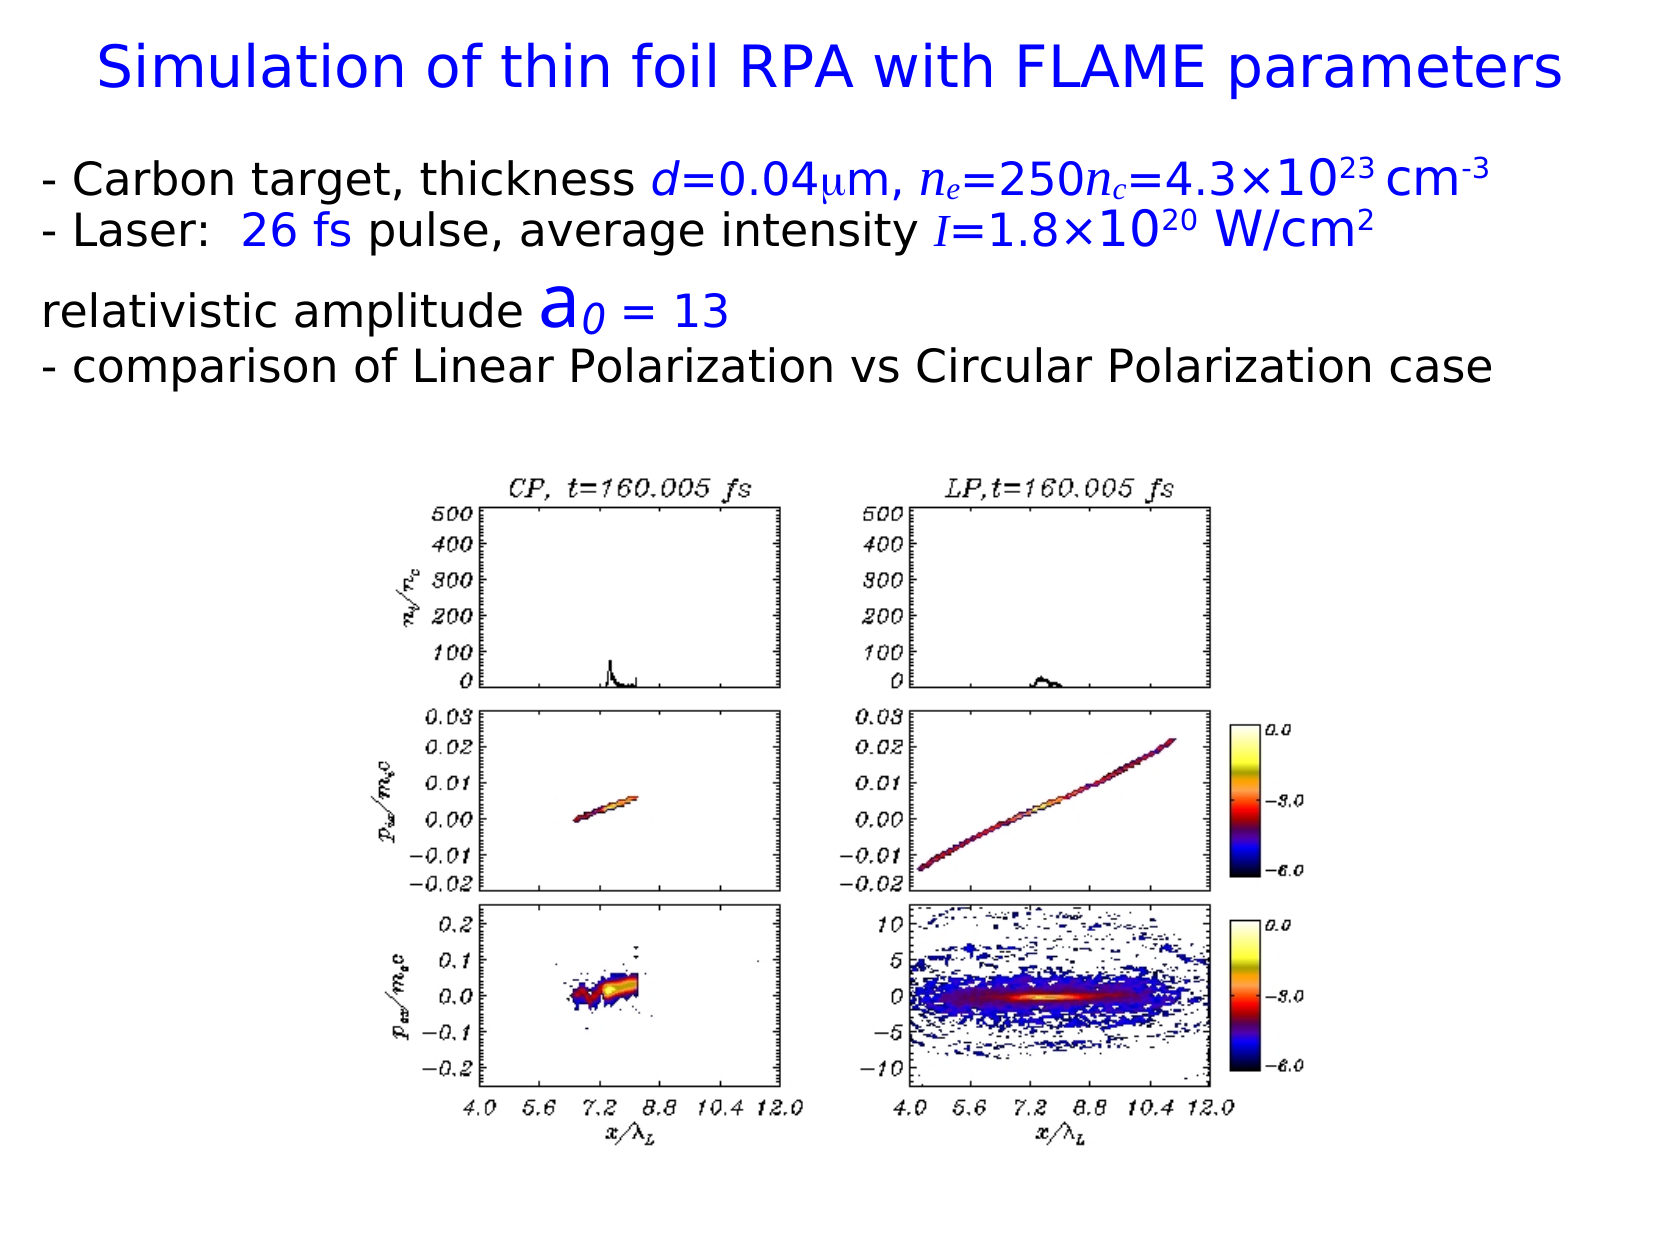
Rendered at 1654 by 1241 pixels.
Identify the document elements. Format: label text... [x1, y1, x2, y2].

text_box Simulation of thin foil RPA with FLAME parameters [82, 27, 1599, 109]
text_box - Carbon target, thickness d=0.04mm, ne=250nc=4.3×1023 cm-3 - Laser: 26 fs pulse, average intensity I=1.8×1020 W/cm2 relativistic amplitude a0 = 13 - comparison of Linear Polarization vs Circular Polarization case [25, 146, 1543, 455]
picture [329, 471, 1330, 1222]
